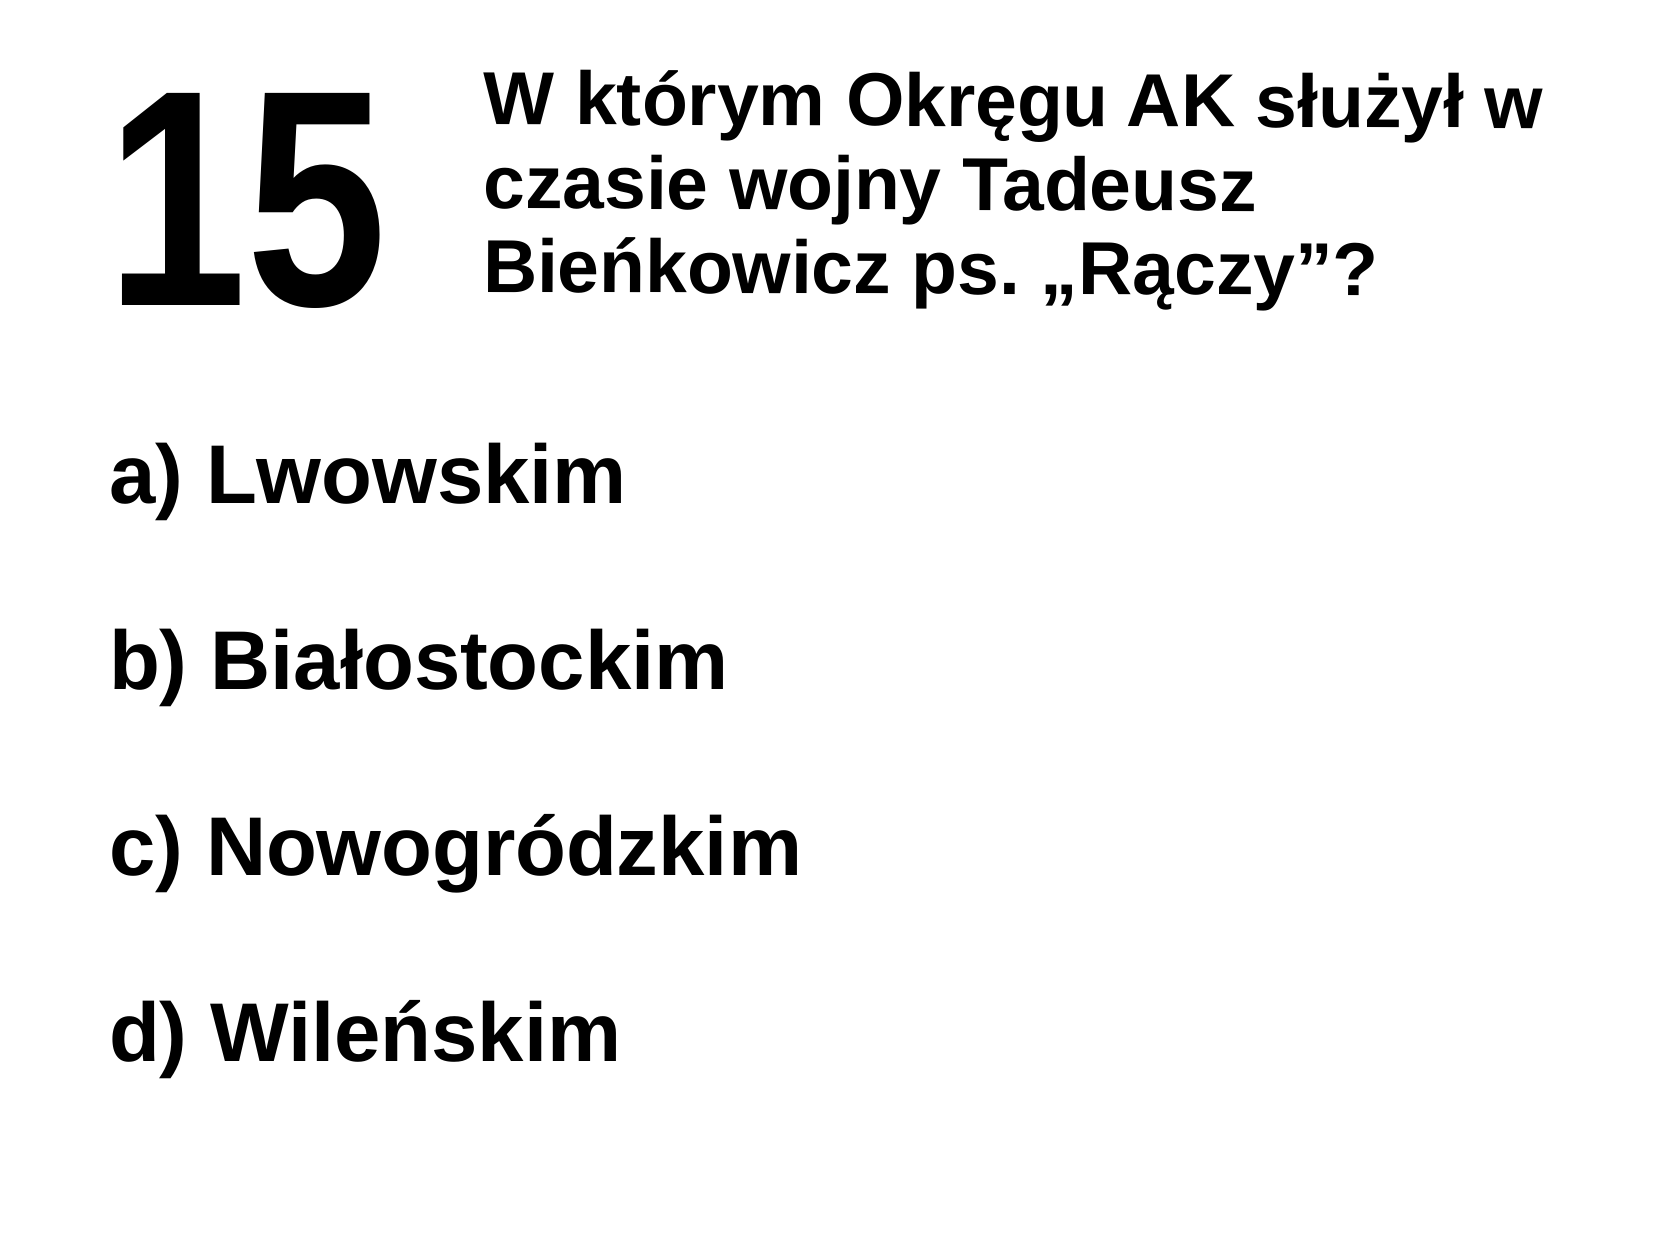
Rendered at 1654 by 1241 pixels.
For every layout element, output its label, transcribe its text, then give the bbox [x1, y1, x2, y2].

text_box a) Lwowskim b) Białostockim c) Nowogródzkim d) Wileńskim [94, 420, 1453, 1158]
text_box W którym Okręgu AK służył w czasie wojny Tadeusz Bieńkowicz ps. „Rączy”? [482, 56, 1615, 372]
text_box 15 [8, 9, 485, 308]
